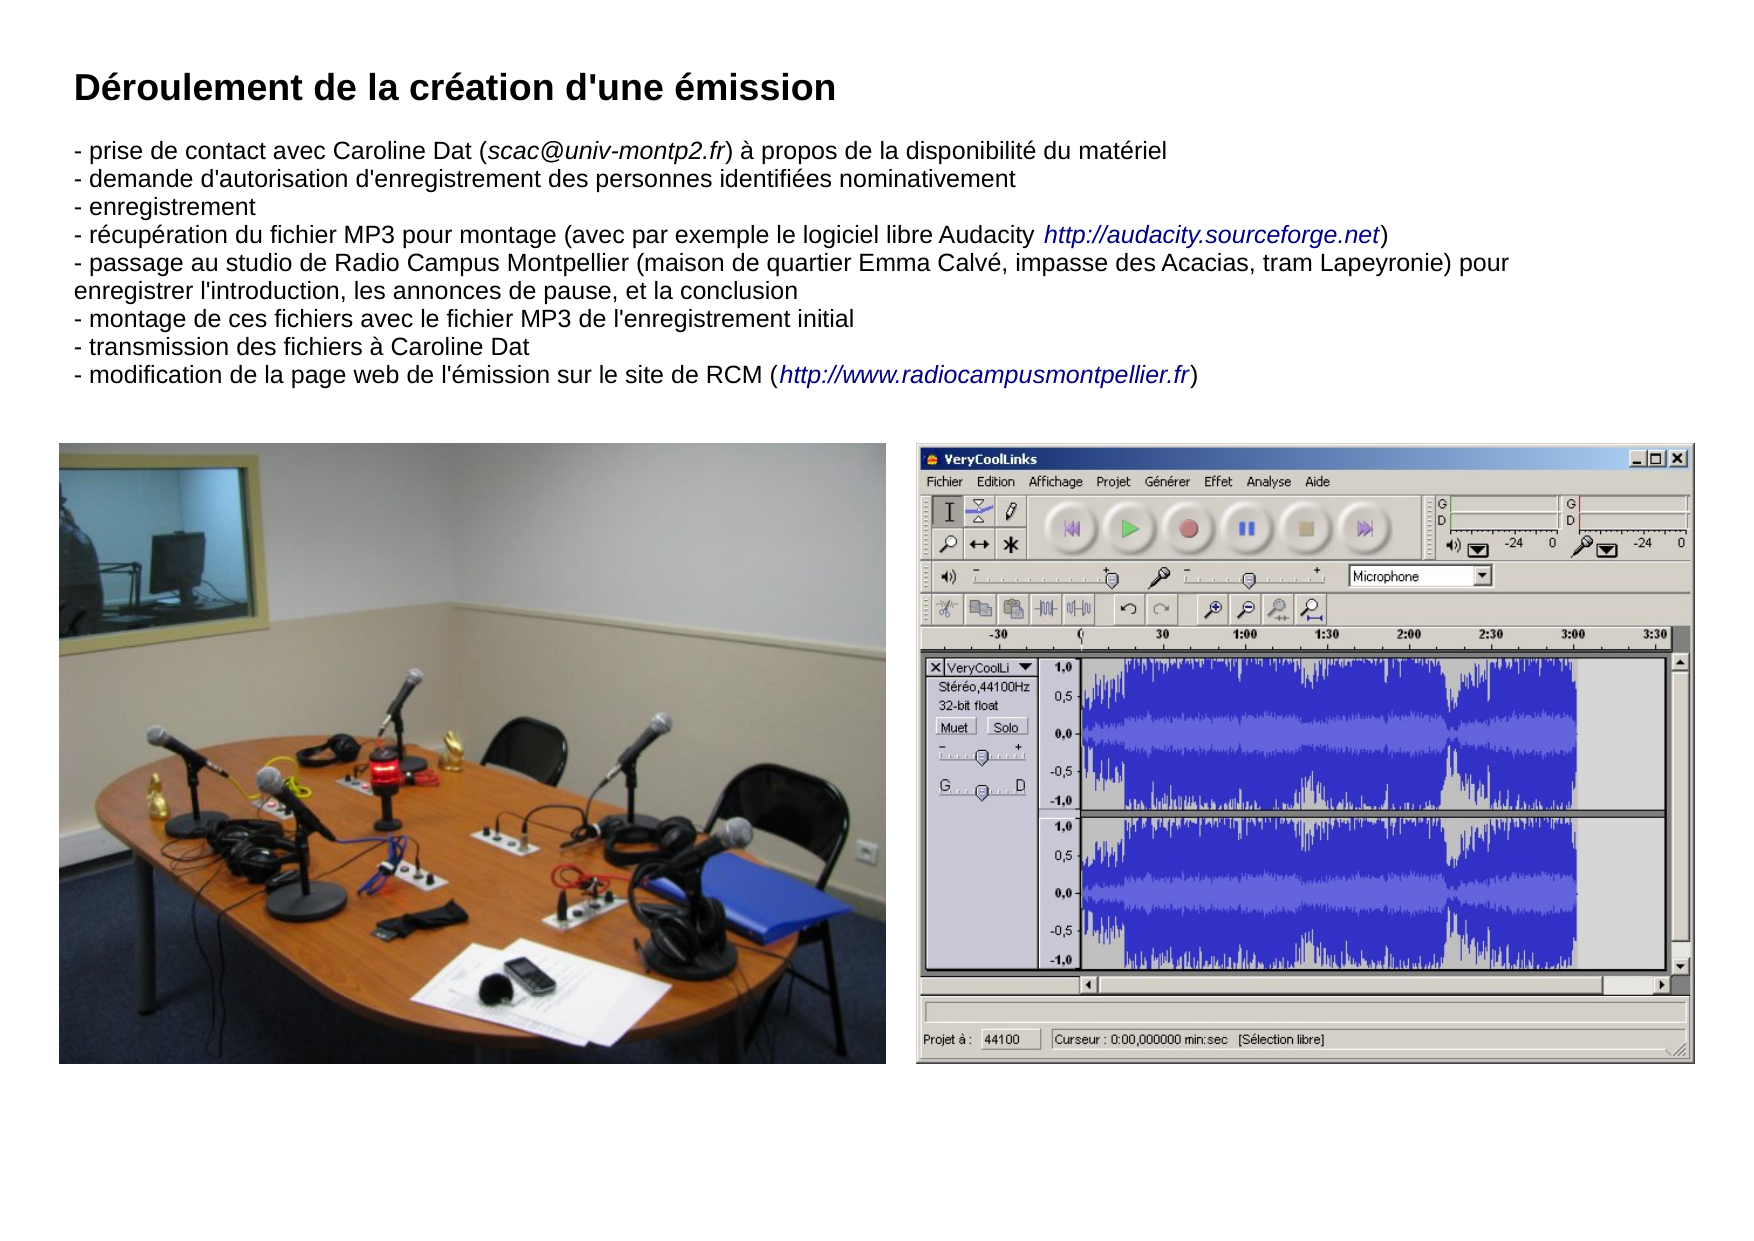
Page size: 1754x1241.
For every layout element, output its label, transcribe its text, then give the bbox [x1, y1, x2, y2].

text_box Déroulement de la création d'une émission - prise de contact avec Caroline Dat (scac@univ-montp2.fr) à propos de la disponibilité du matériel - demande d'autorisation d'enregistrement des personnes identifiées nominativement - enregistrement - récupération du fichier MP3 pour montage (avec par exemple le logiciel libre Audacity http://audacity.sourceforge.net) - passage au studio de Radio Campus Montpellier (maison de quartier Emma Calvé, impasse des Acacias, tram Lapeyronie) pour enregistrer l'introduction, les annonces de pause, et la conclusion - montage de ces fichiers avec le fichier MP3 de l'enregistrement initial - transmission des fichiers à Caroline Dat - modification de la page web de l'émission sur le site de RCM (http://www.radiocampusmontpellier.fr) [59, 59, 1574, 731]
picture [59, 443, 886, 1064]
picture [916, 443, 1695, 1064]
